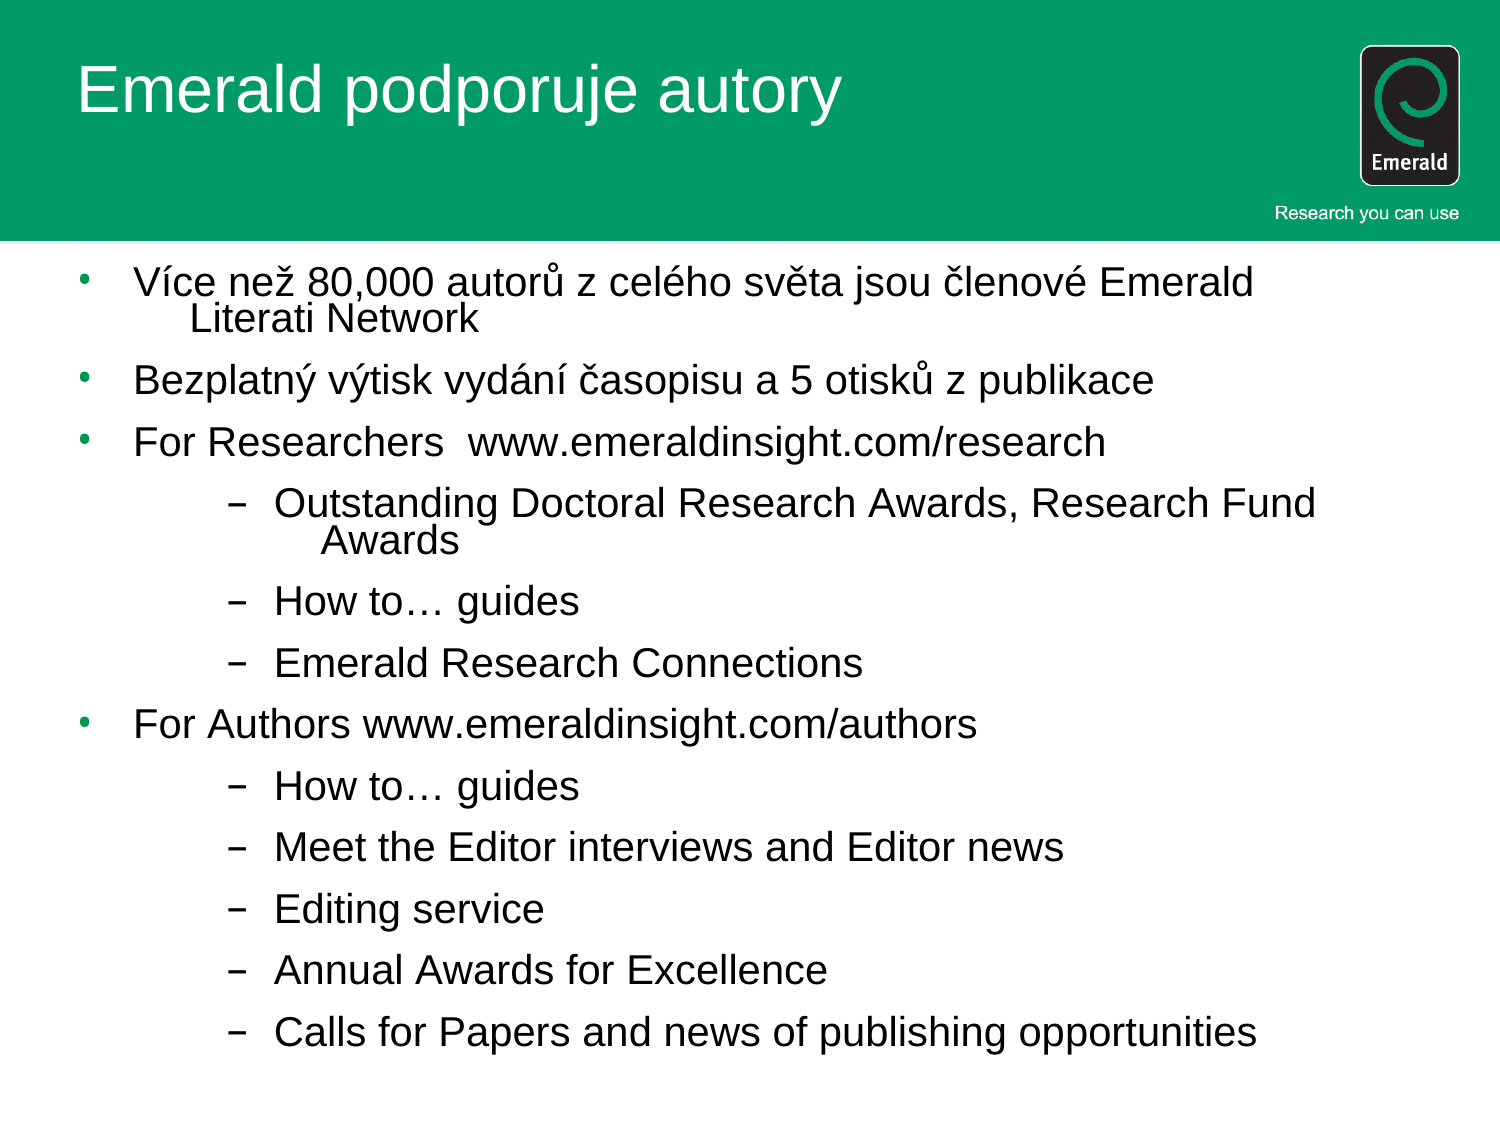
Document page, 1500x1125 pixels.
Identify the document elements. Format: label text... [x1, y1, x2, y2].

list Více než 80,000 autorů z celého světa jsou členové Emerald Literati Network Bezplatný výtisk vydání časopisu a 5 otisků z publikace For Researchers www.emeraldinsight.com/research Outstanding Doctoral Research Awards, Research Fund Awards How to… guides Emerald Research Connections For Authors www.emeraldinsight.com/authors How to… guides Meet the Editor interviews and Editor news Editing service Annual Awards for Excellence Calls for Papers and news of publishing opportunities [76, 267, 1388, 1094]
title Emerald podporuje autory [76, 54, 1027, 243]
